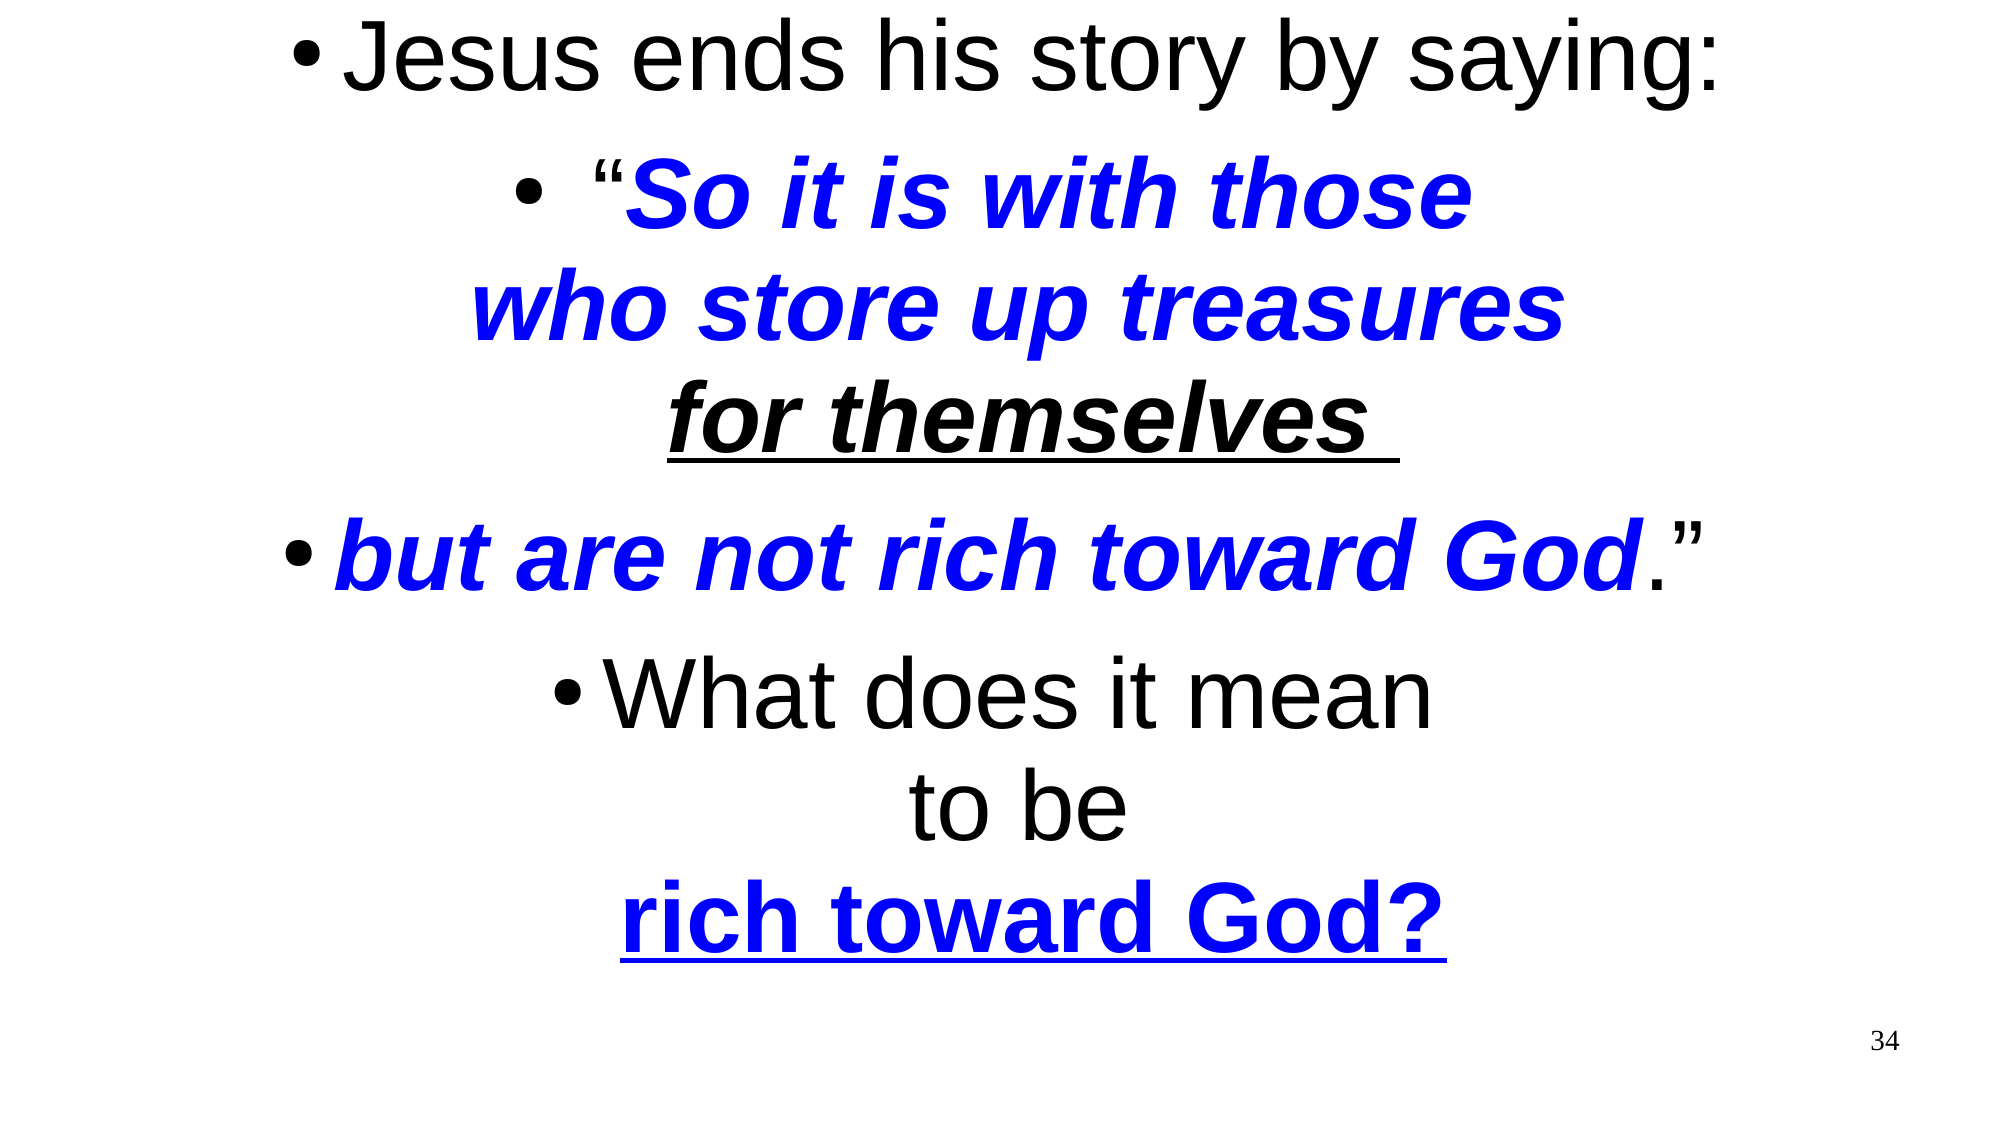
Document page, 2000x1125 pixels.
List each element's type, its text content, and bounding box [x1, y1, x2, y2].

list Jesus ends his story by saying: “So it is with those who store up treasures for themselves but are not rich toward God.” What does it mean to be rich toward God? [0, 0, 1996, 1123]
